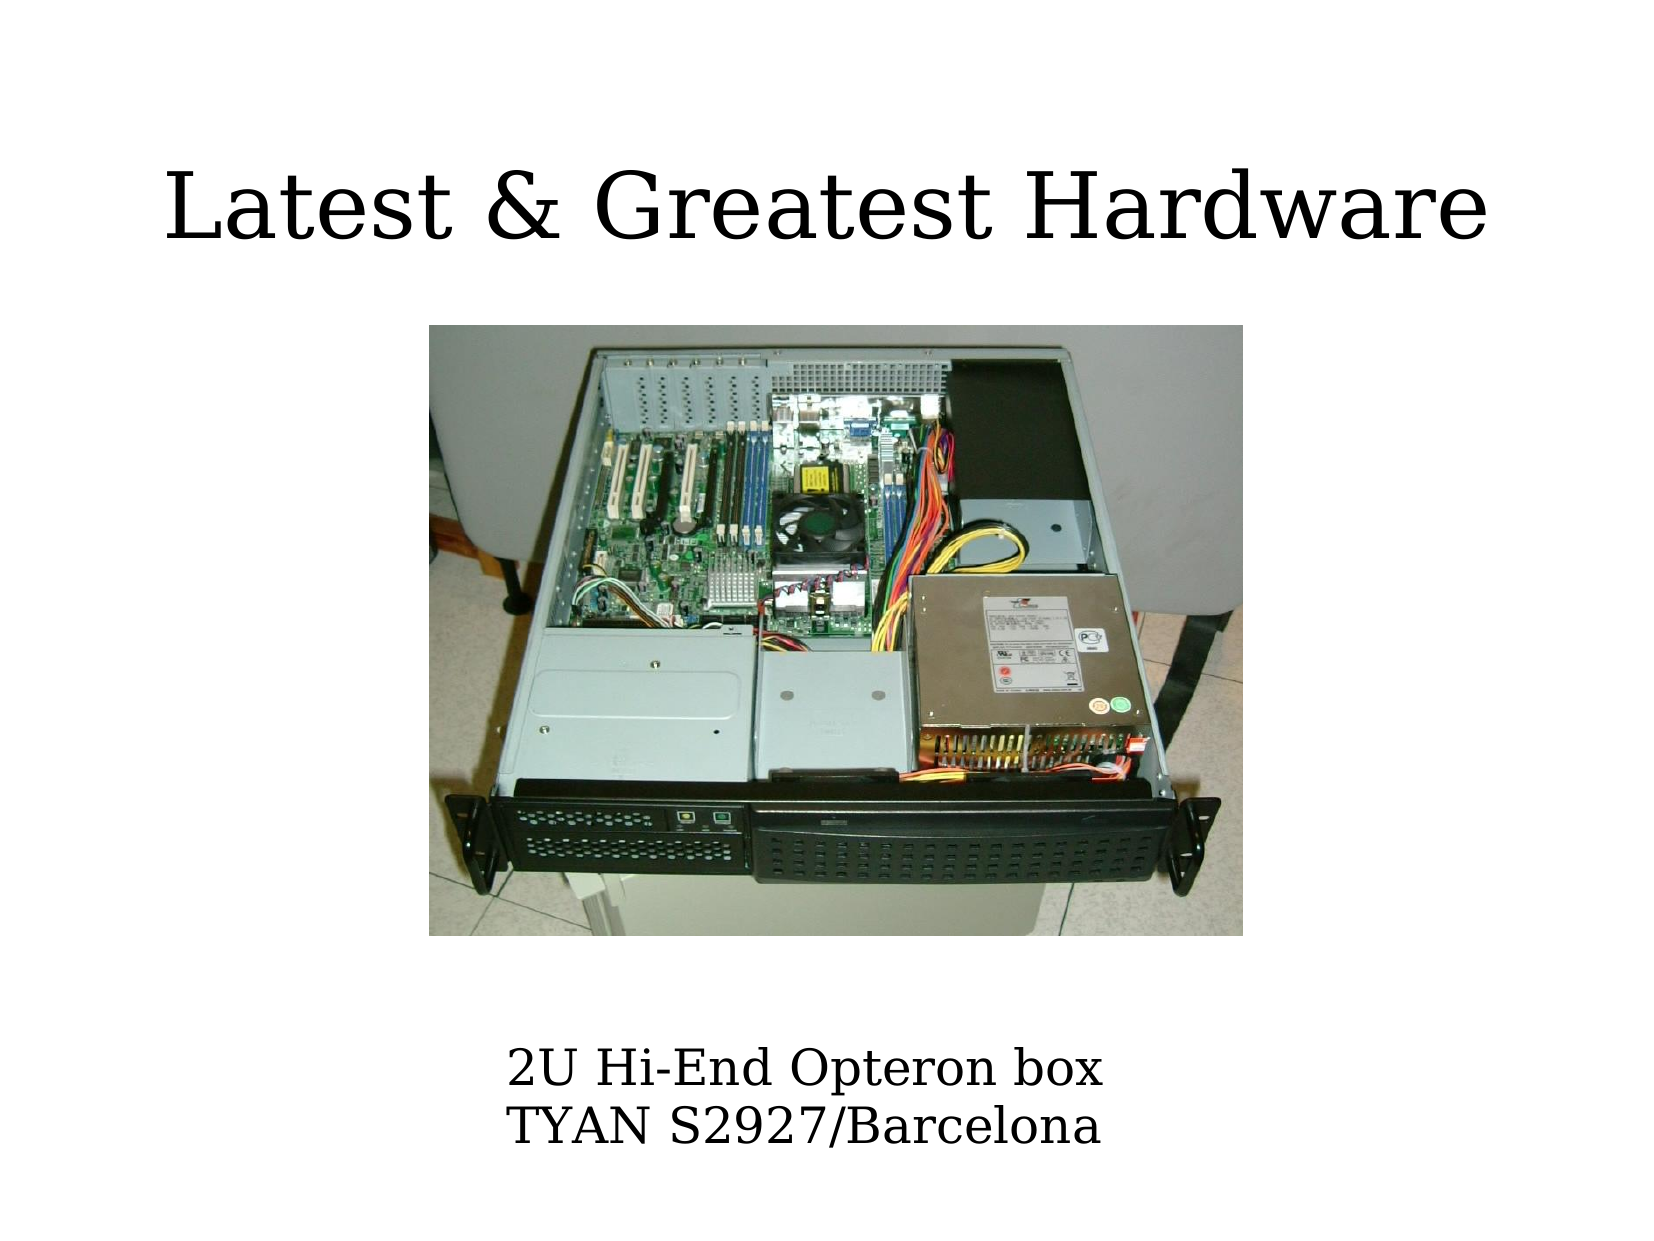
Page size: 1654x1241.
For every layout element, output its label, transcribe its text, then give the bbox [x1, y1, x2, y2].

picture [429, 325, 1243, 936]
text_box 2U Hi-End Opteron box TYAN S2927/Barcelona [505, 1039, 1121, 1156]
title Latest & Greatest Hardware [121, 102, 1534, 311]
